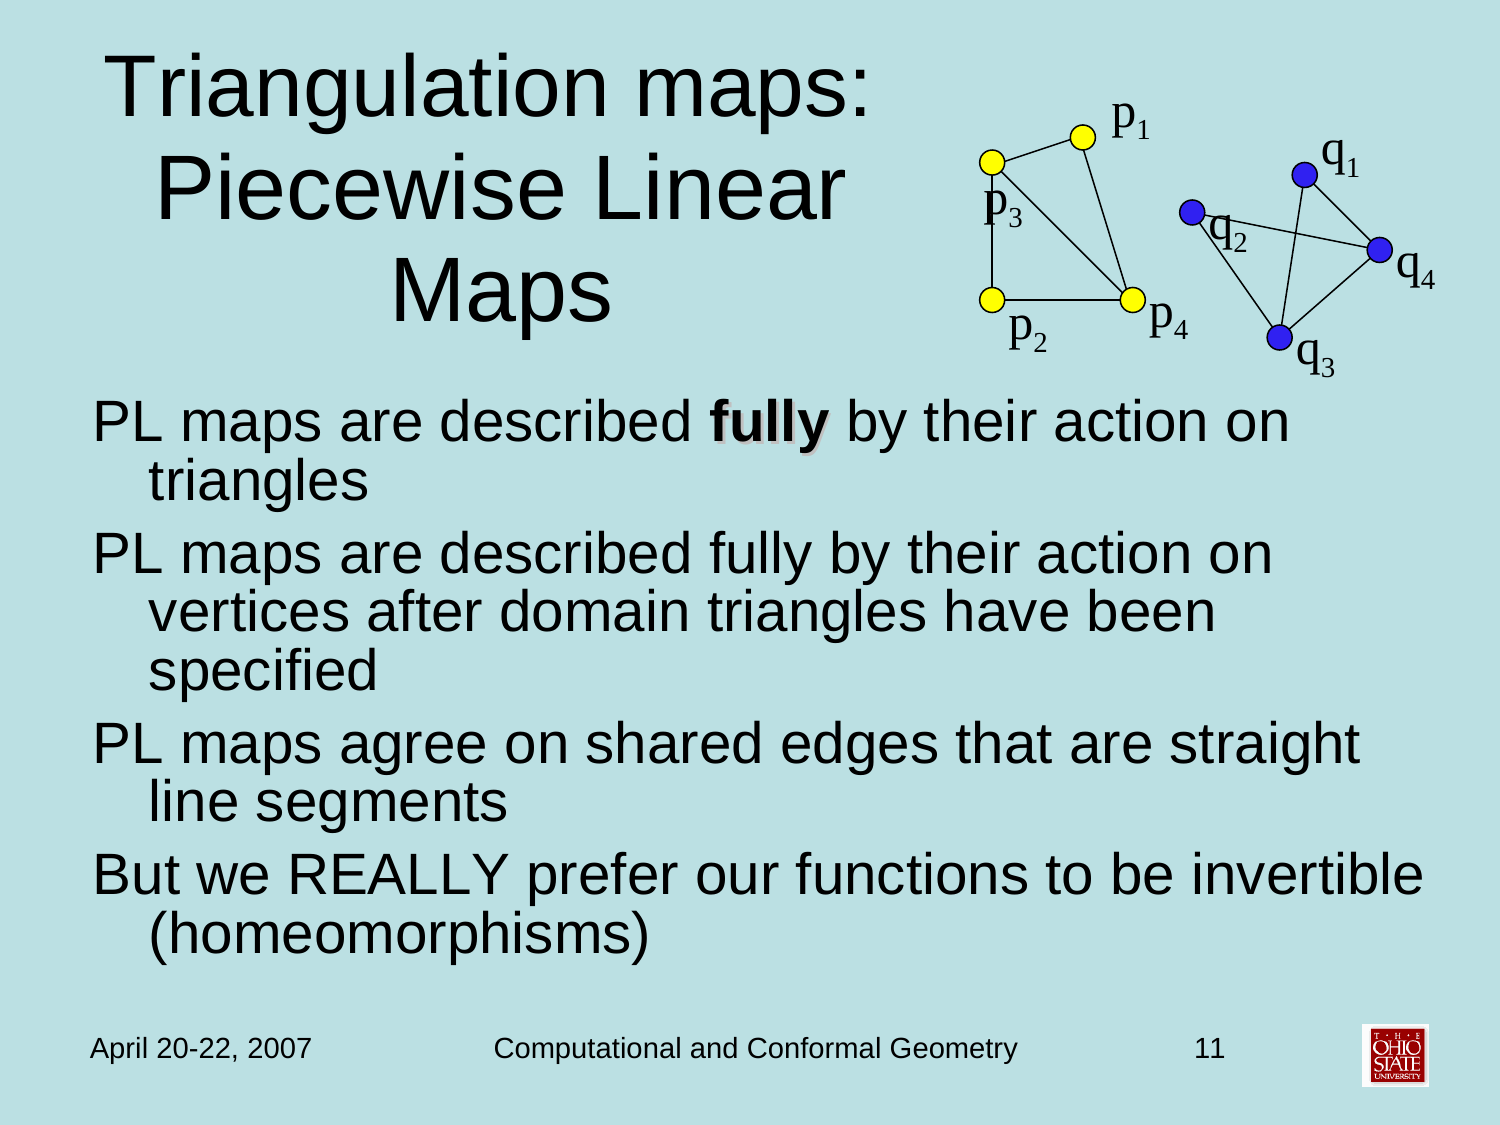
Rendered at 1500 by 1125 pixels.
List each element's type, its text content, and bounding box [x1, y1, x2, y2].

text_box p4 [1134, 274, 1204, 354]
text_box q4 [1381, 224, 1451, 304]
title Triangulation maps: Piecewise Linear Maps [37, 14, 966, 361]
text_box q3 [1281, 312, 1351, 392]
text_box q2 [1193, 187, 1263, 267]
text_box p2 [993, 287, 1063, 367]
text_box [1292, 162, 1306, 188]
text_box [1120, 287, 1134, 313]
text_box p3 [968, 162, 1038, 242]
list PL maps are described fully by their action on triangles PL maps are described fully by their action on vertices after domain triangles have been specified PL maps agree on shared edges that are straight line segments But we REALLY prefer our functions to be invertible (homeomorphisms) [78, 387, 1446, 1091]
text_box [979, 287, 993, 313]
text_box [979, 149, 1005, 162]
text_box q1 [1306, 112, 1376, 192]
text_box [1179, 199, 1193, 225]
text_box [1070, 124, 1096, 150]
text_box [1267, 324, 1281, 351]
text_box [1367, 237, 1381, 263]
text_box p1 [1096, 74, 1166, 154]
